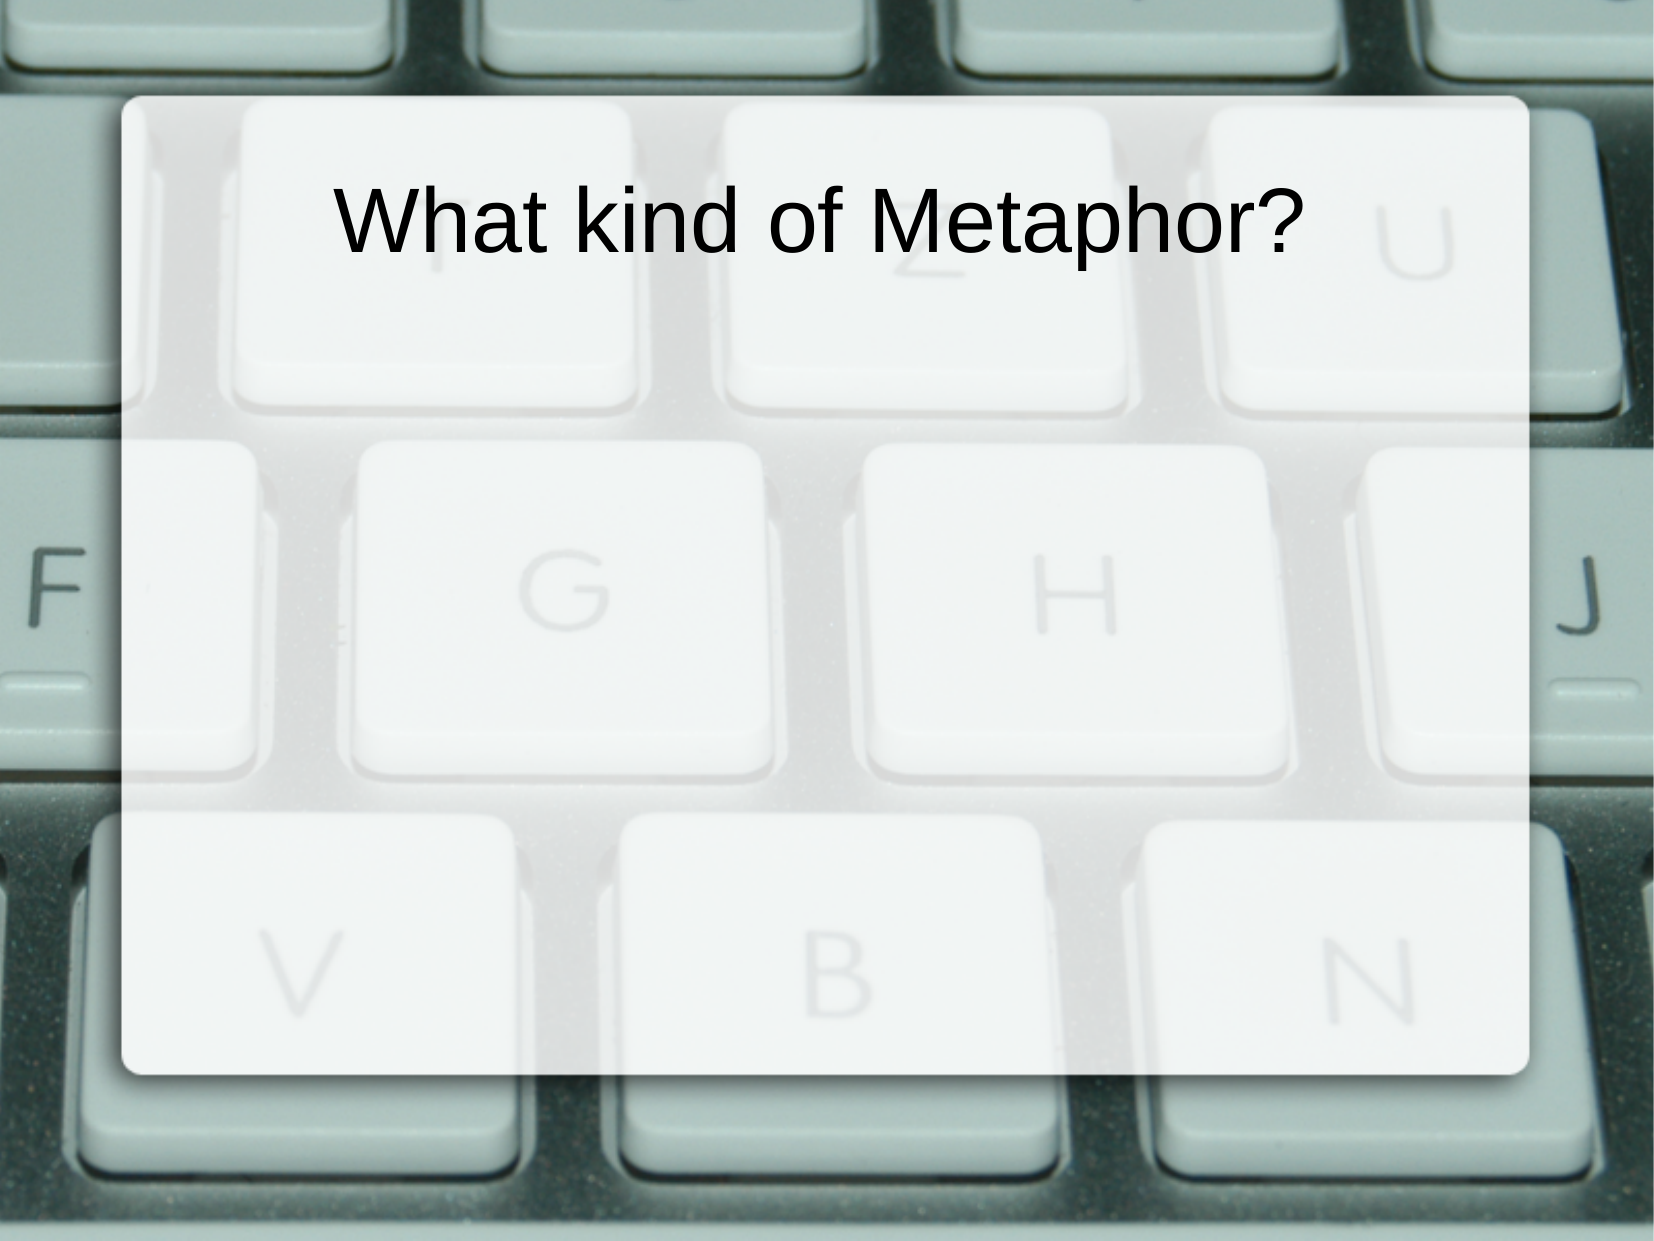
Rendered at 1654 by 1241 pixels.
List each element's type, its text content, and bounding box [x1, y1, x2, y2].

title What kind of Metaphor? [135, 125, 1506, 318]
picture [0, 0, 1654, 1241]
